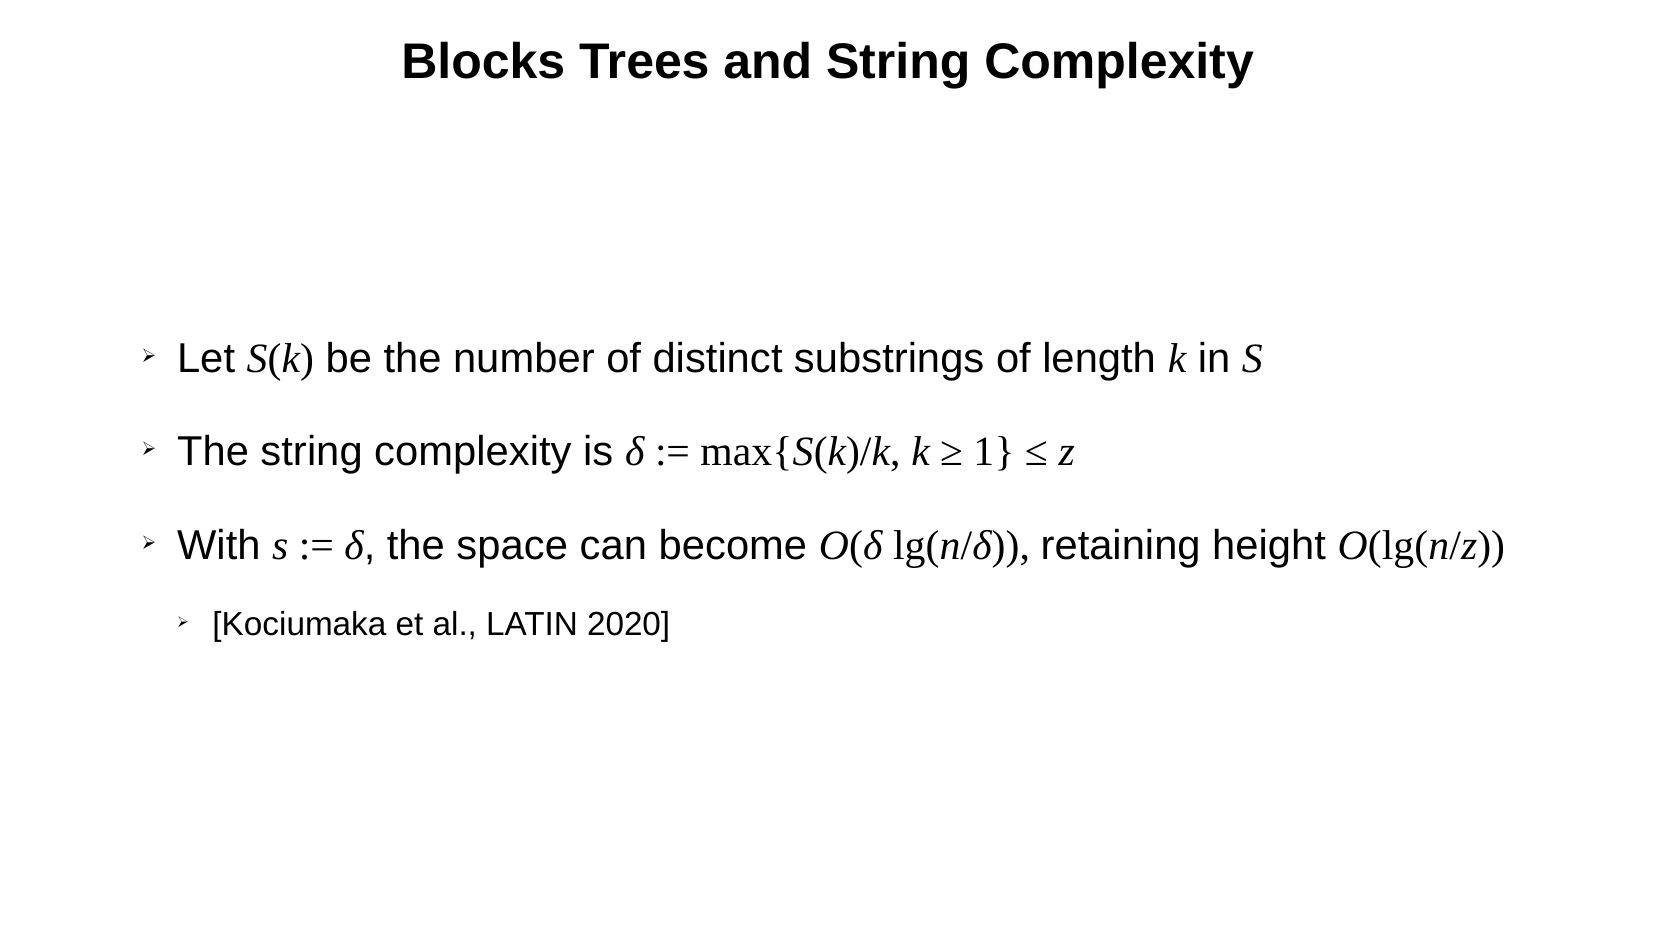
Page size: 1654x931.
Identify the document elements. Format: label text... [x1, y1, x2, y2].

text_box Blocks Trees and String Complexity [386, 0, 1270, 125]
text_box Let S(k) be the number of distinct substrings of length k in S The string complexity is δ := max{S(k)/k, k ≥ 1} ≤ z With s := δ, the space can become O(δ lg(n/δ)), retaining height O(lg(n/z)) [Kociumaka et al., LATIN 2020] [126, 271, 1527, 659]
